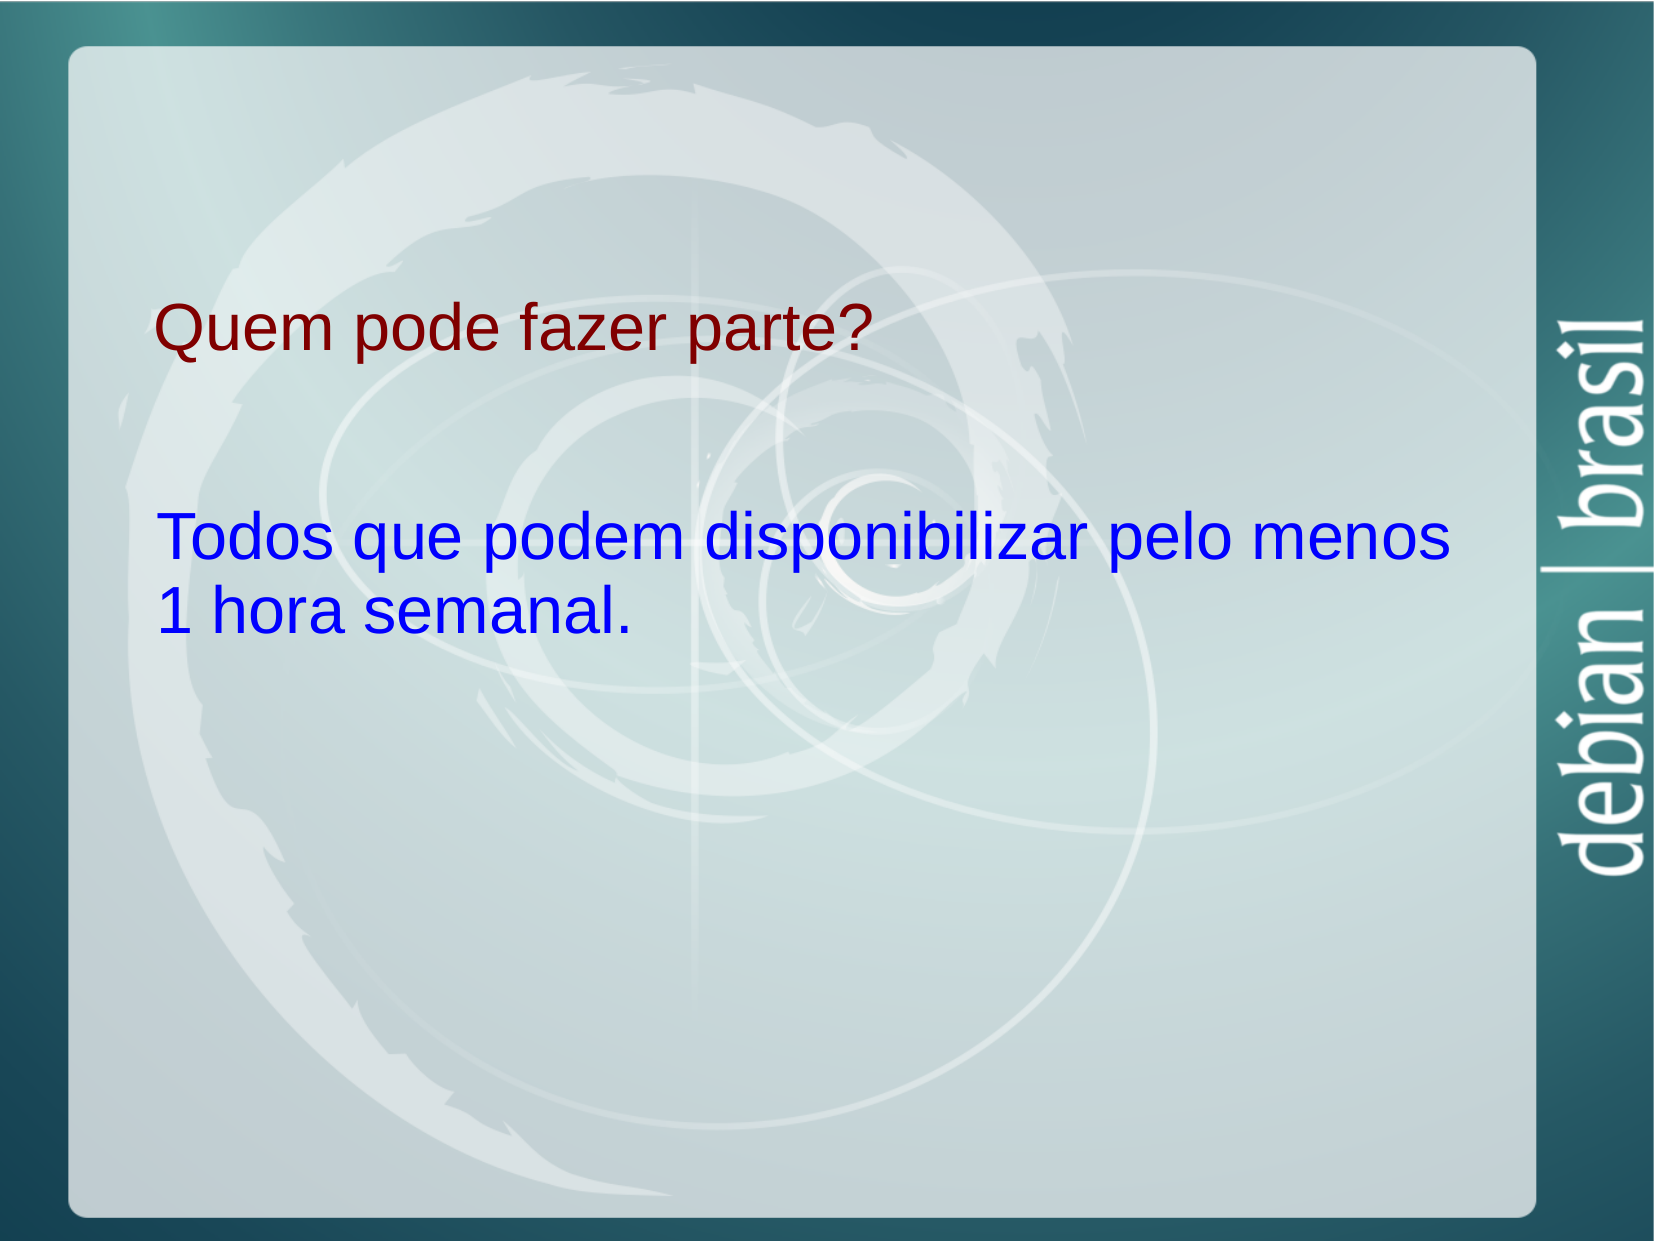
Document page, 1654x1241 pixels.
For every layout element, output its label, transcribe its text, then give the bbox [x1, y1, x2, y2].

picture [0, 0, 1654, 1241]
list Quem pode fazer parte? Todos que podem disponibilizar pelo menos 1 hora semanal. [82, 290, 1571, 1010]
